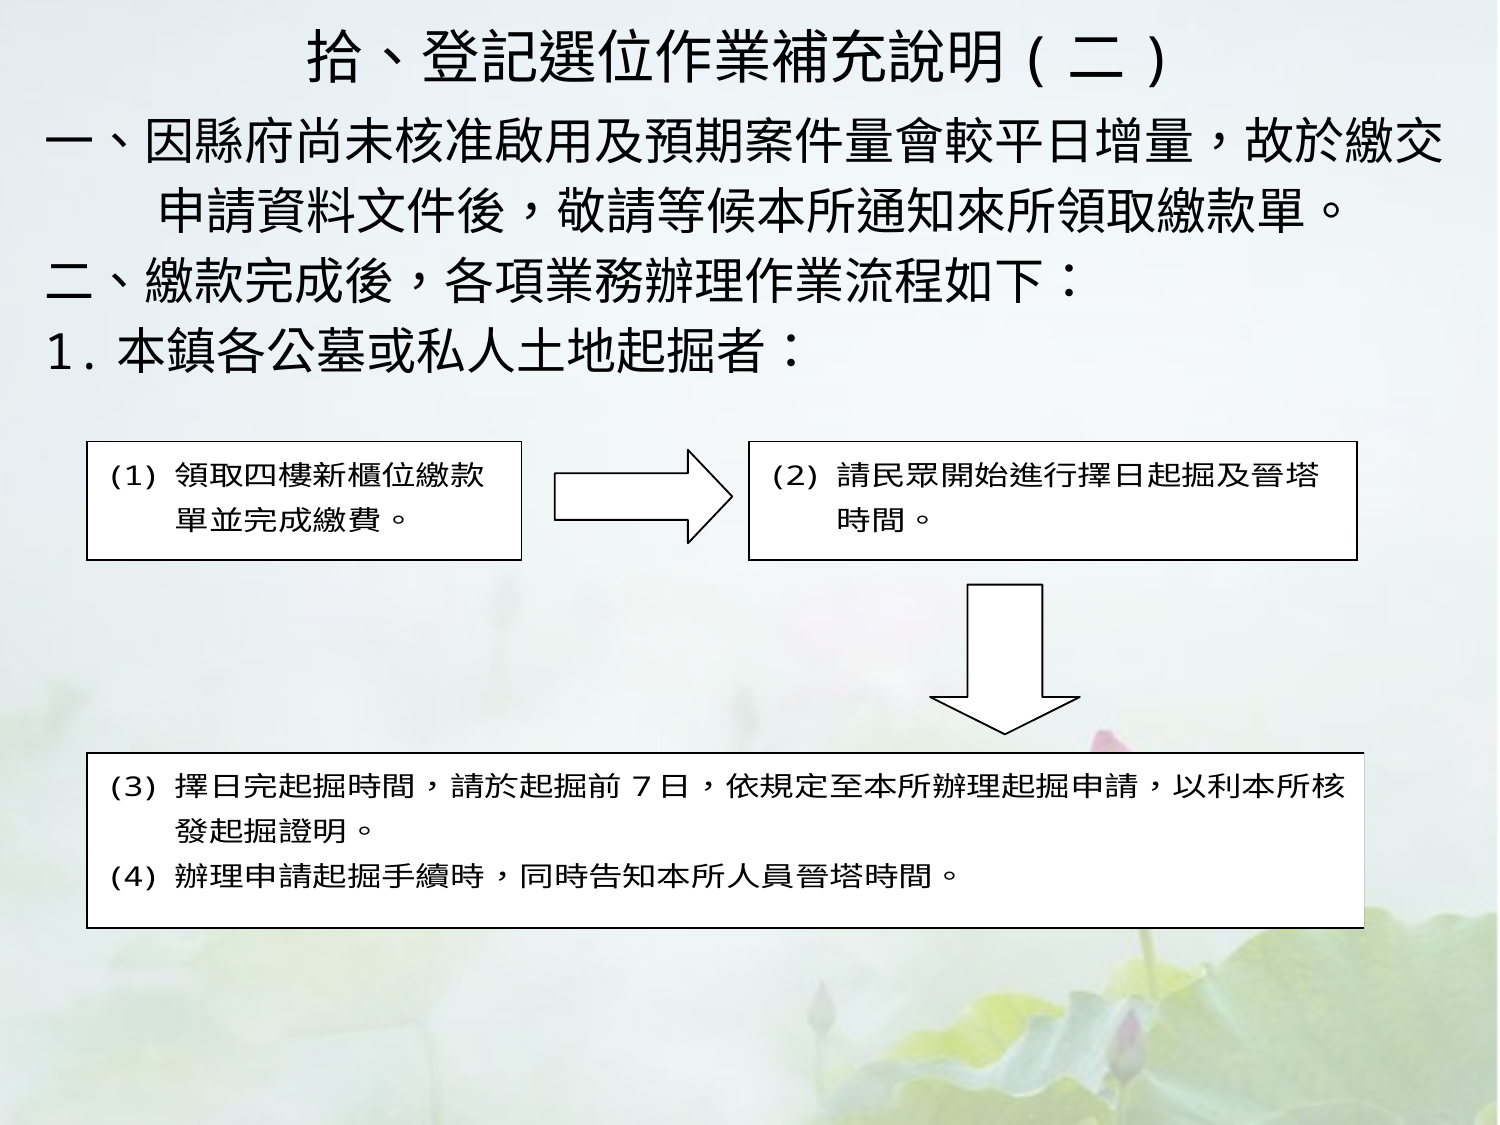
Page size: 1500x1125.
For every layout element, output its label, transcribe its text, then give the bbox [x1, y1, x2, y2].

list 一、因縣府尚未核准啟用及預期案件量會較平日增量，故於繳交 申請資料文件後，敬請等候本所通知來所領取繳款單。 二、繳款完成後，各項業務辦理作業流程如下： 1.本鎮各公墓或私人土地起掘者： [29, 101, 1471, 1059]
title 拾、登記選位作業補充說明(二) [64, 3, 1415, 101]
picture [64, 408, 1365, 929]
